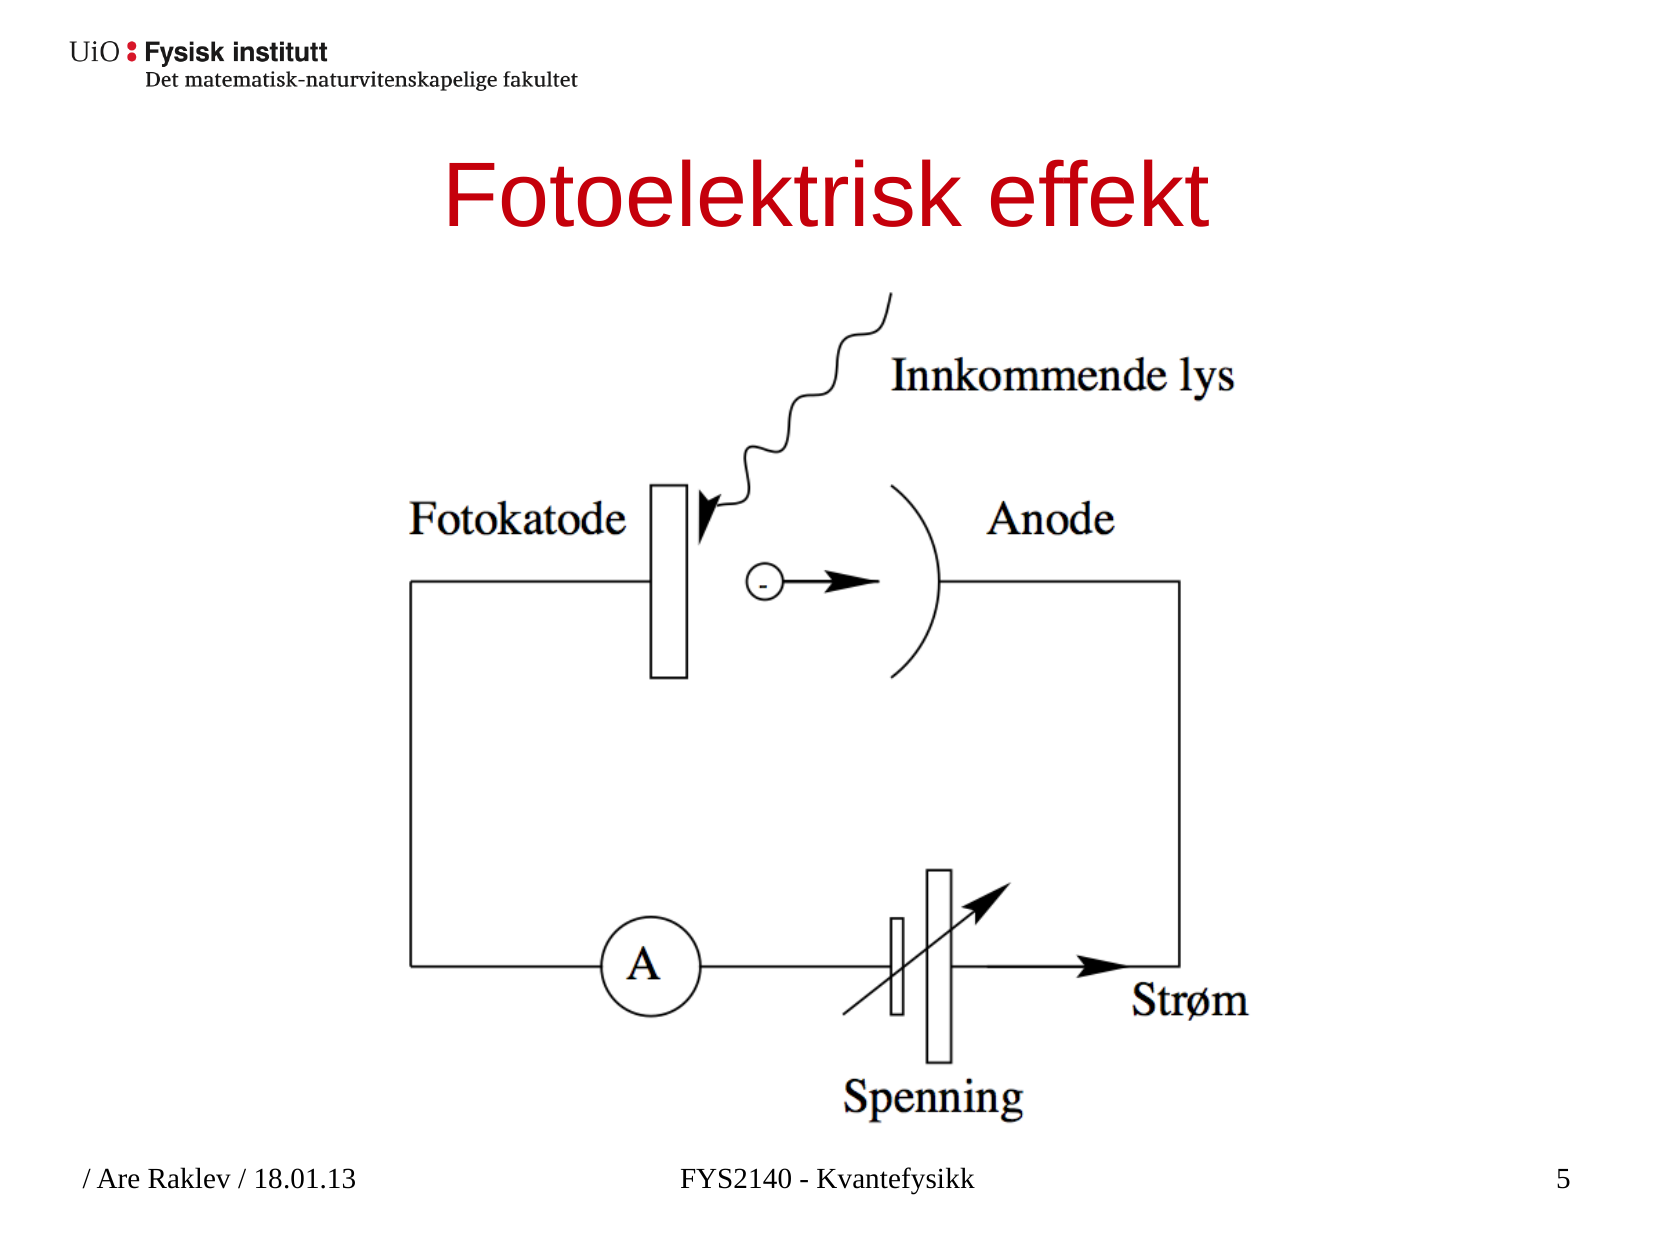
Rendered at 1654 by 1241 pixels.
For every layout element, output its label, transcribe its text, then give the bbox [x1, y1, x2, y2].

picture [68, 37, 581, 93]
title Fotoelektrisk effekt [82, 90, 1571, 298]
picture [335, 280, 1348, 1144]
